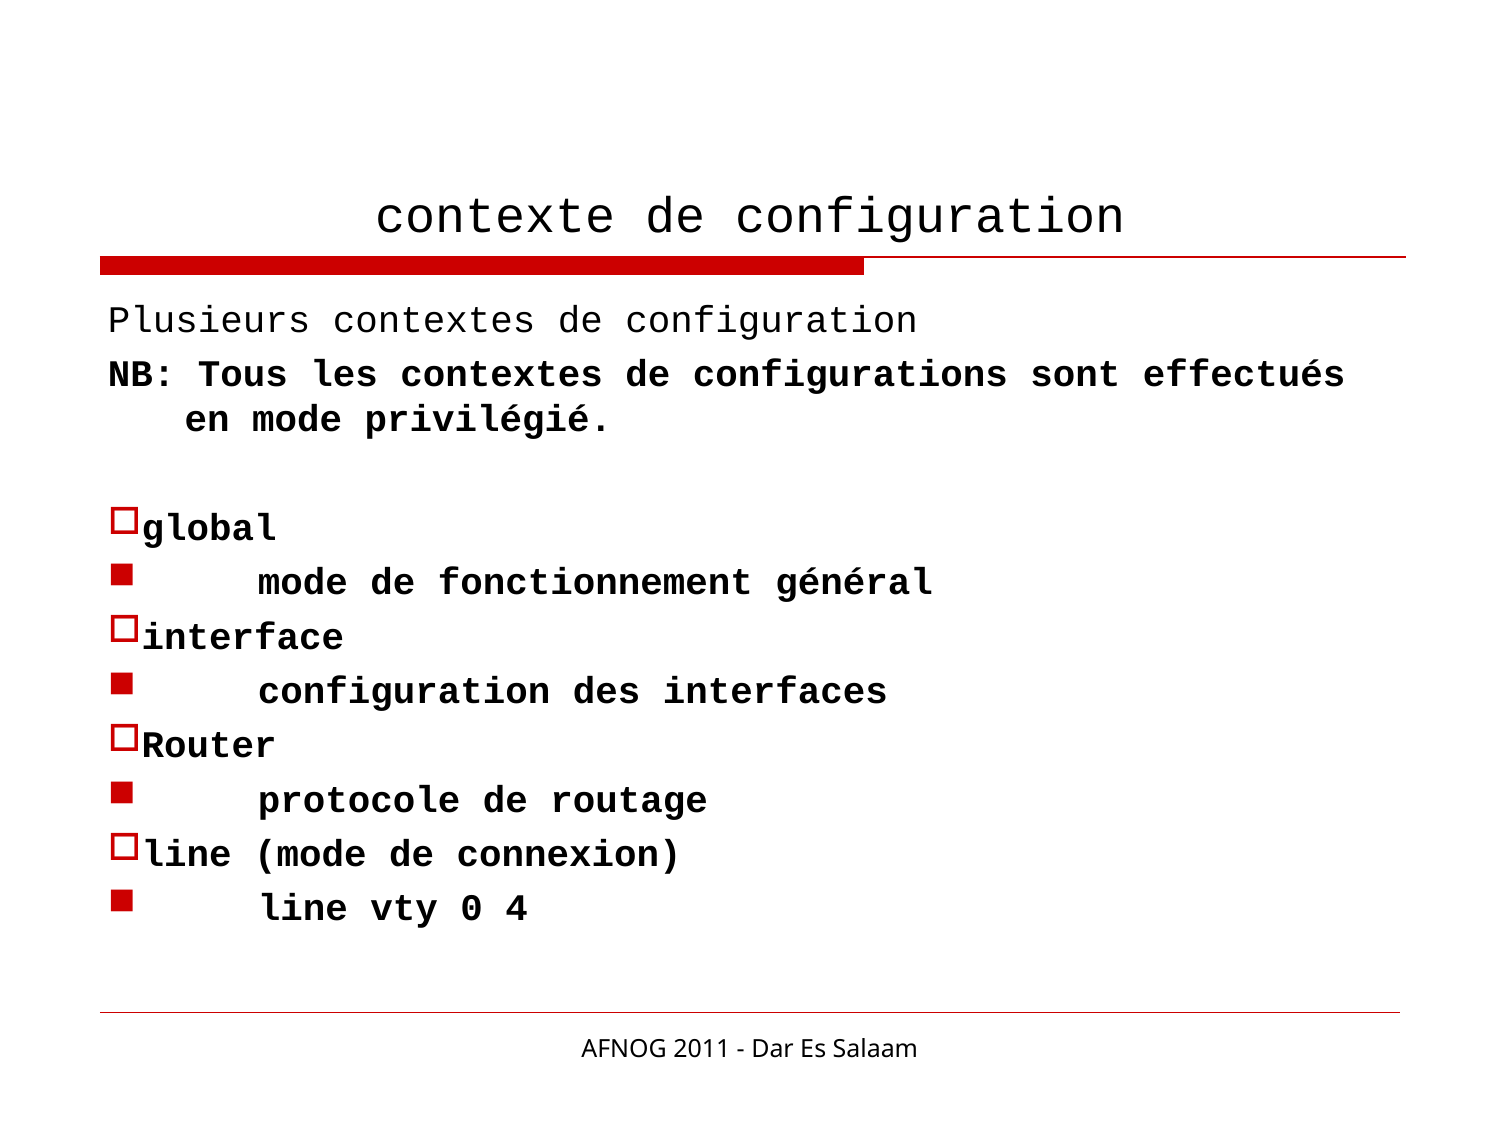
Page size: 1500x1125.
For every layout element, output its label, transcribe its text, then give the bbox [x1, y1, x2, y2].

text_box AFNOG 2011 - Dar Es Salaam [512, 1024, 988, 1103]
list Plusieurs contextes de configuration NB: Tous les contextes de configurations sont effectués en mode privilégié. global mode de fonctionnement général interface configuration des interfaces Router protocole de routage line (mode de connexion) line vty 0 4 [92, 287, 1406, 991]
title contexte de configuration [94, 49, 1407, 250]
